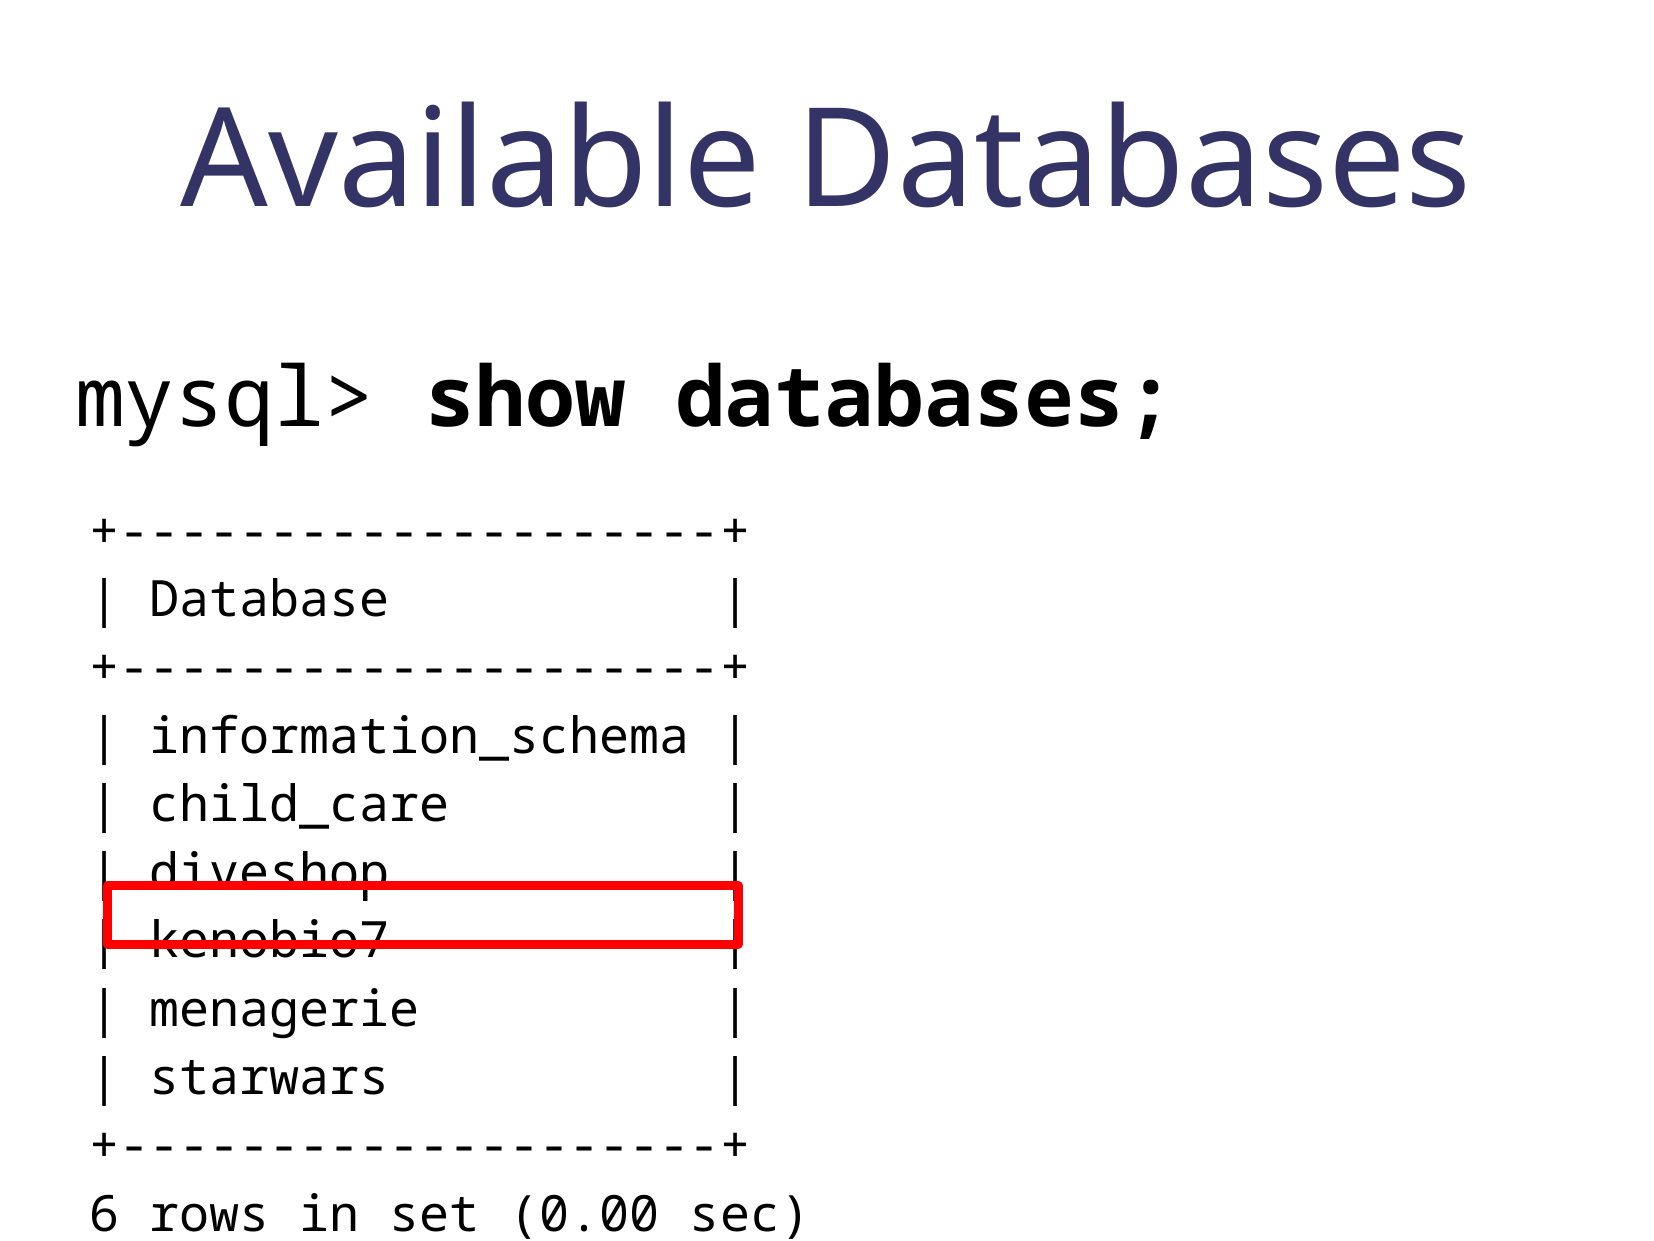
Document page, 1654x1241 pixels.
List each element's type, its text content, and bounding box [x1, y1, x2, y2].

subtitle mysql> show databases; [75, 337, 1564, 487]
text_box +--------------------+ | Database | +--------------------+ | information_schema | | child_care | | diveshop | | kenobio7 | | menagerie | | starwars | +--------------------+ 6 rows in set (0.00 sec) [75, 487, 1576, 1163]
title Available Databases [0, 56, 1654, 250]
